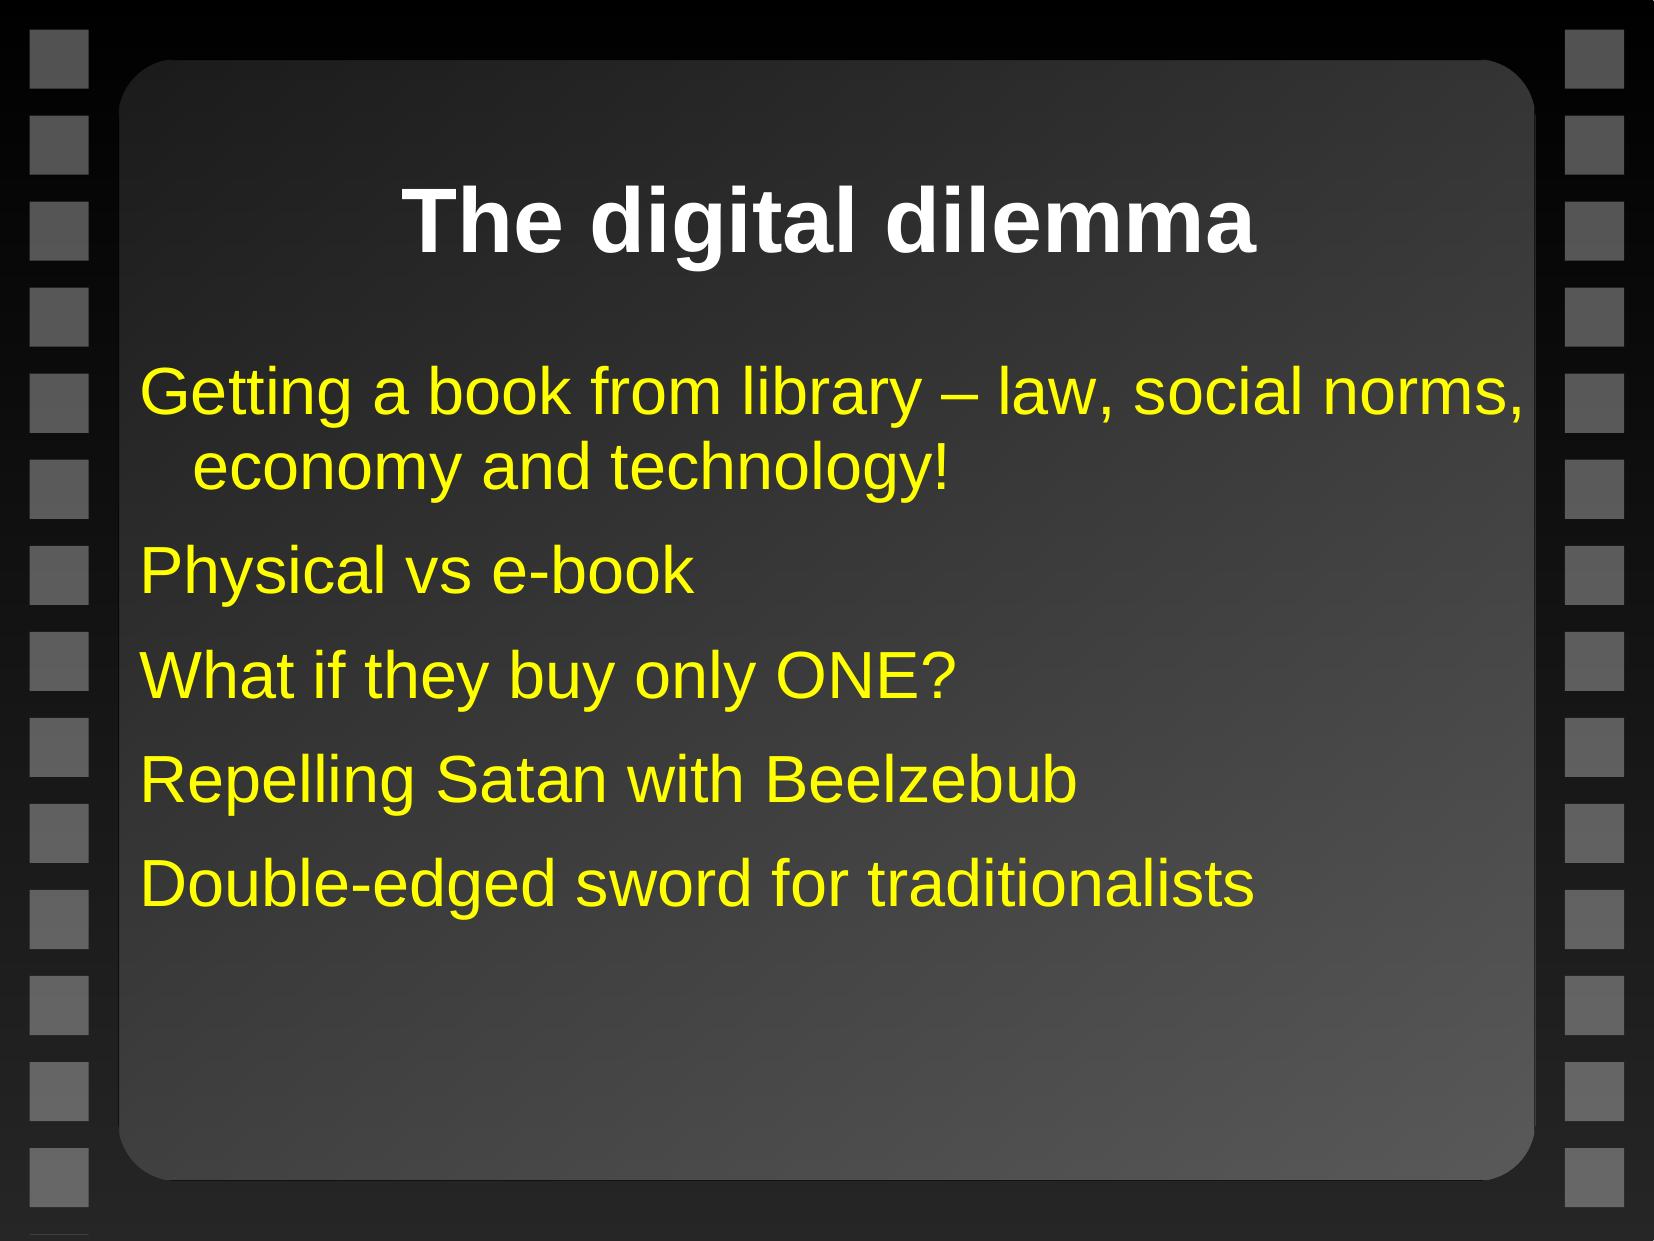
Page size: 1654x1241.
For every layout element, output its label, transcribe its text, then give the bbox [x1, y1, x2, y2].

list Getting a book from library – law, social norms, economy and technology! Physical vs e-book What if they buy only ONE? Repelling Satan with Beelzebub Double-edged sword for traditionalists [121, 354, 1534, 1127]
title The digital dilemma [123, 117, 1536, 325]
